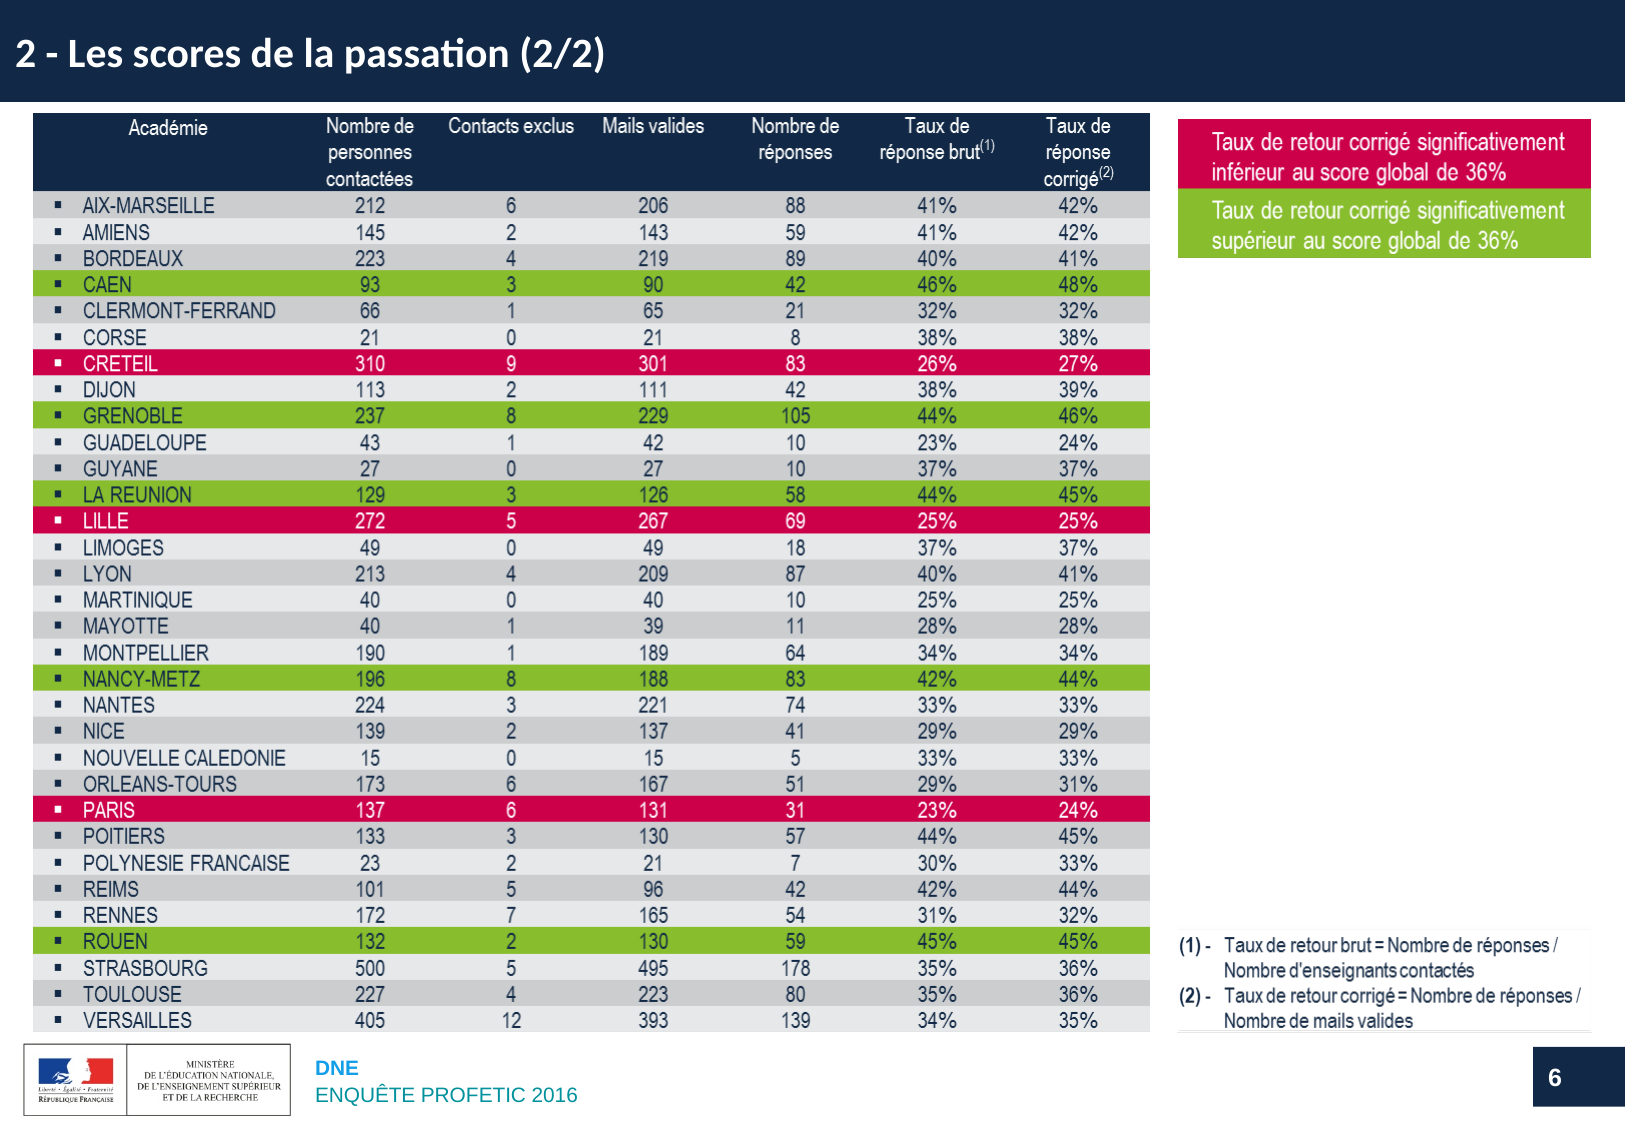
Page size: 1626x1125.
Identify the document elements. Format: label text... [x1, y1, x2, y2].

title 2 - Les scores de la passation (2/2) [0, 0, 1625, 102]
picture [1177, 117, 1592, 271]
picture [32, 106, 1150, 1047]
text_box 6 [1533, 1046, 1625, 1107]
picture [1177, 924, 1592, 1044]
